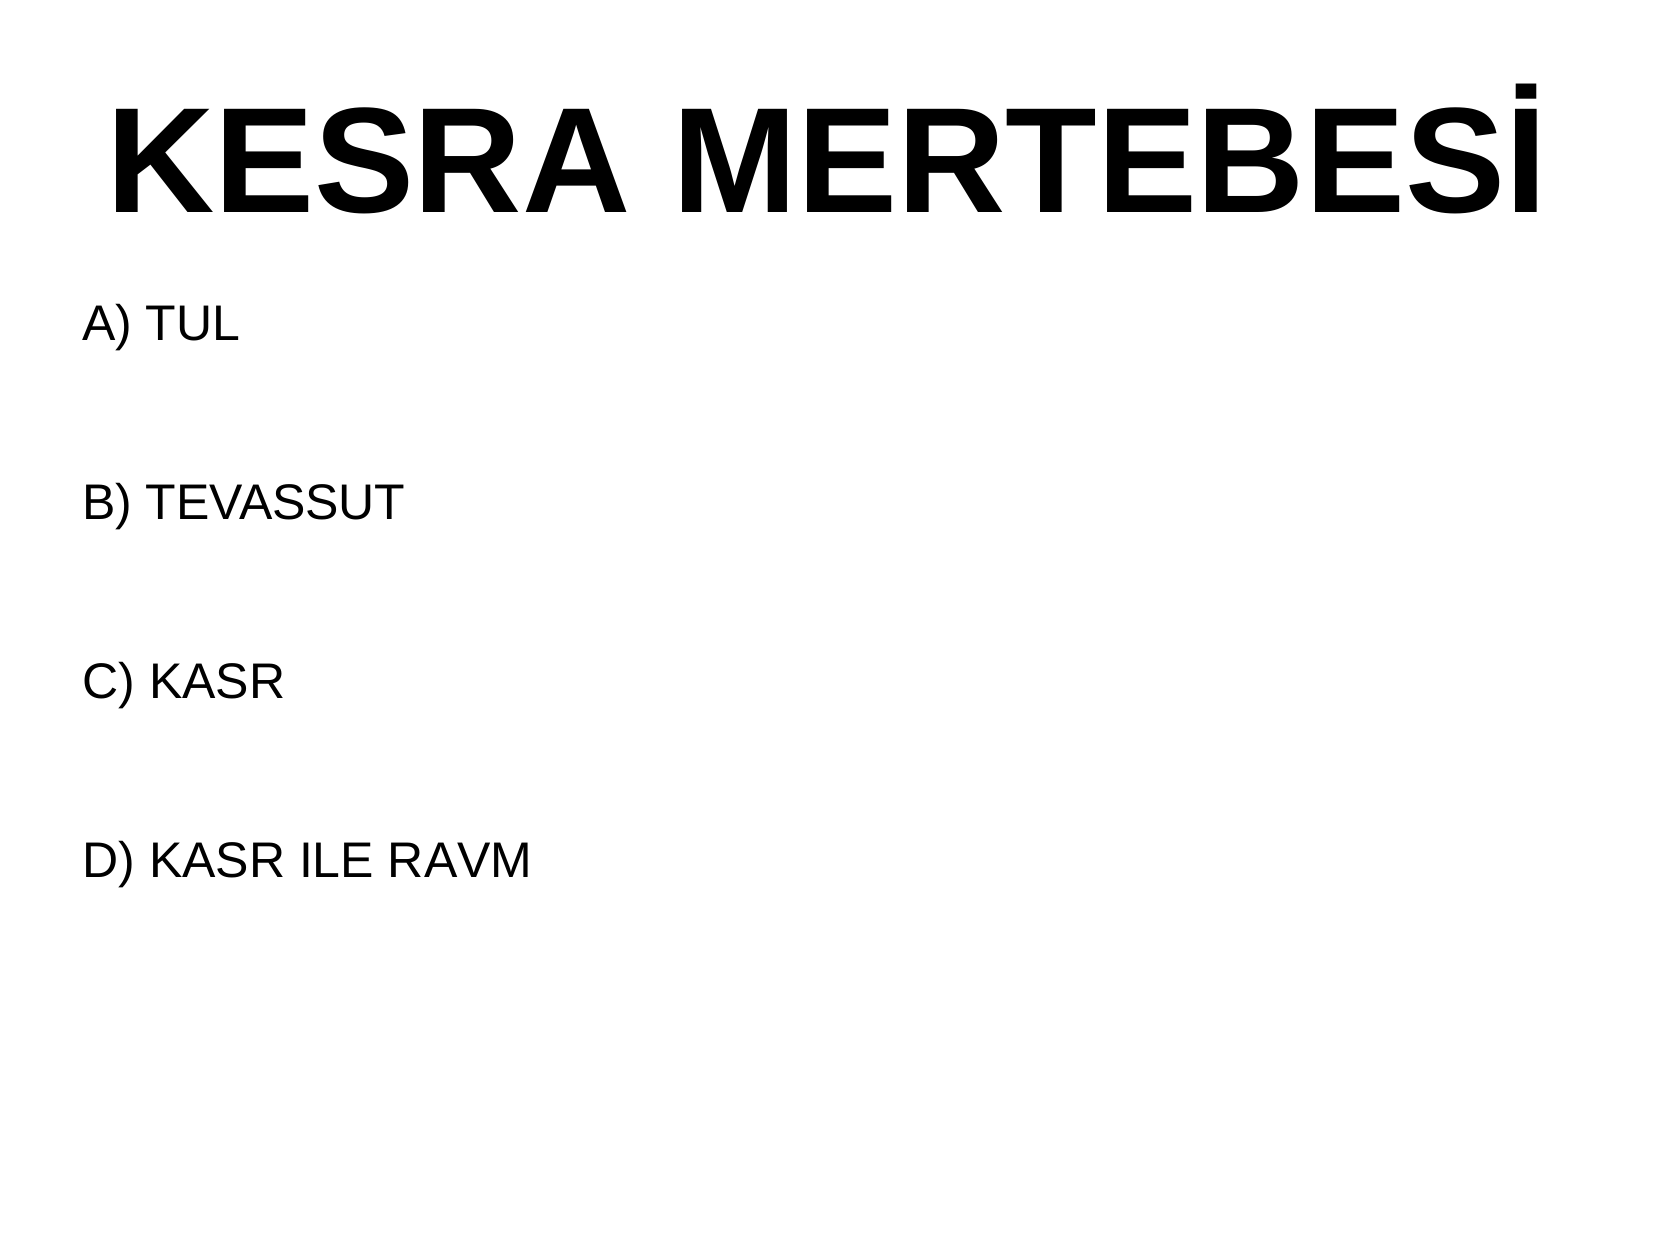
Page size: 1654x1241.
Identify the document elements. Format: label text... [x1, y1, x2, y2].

title KESRA MERTEBESİ [82, 49, 1571, 257]
list A) TUL B) TEVASSUT C) KASR D) KASR ILE RAVM [82, 290, 1571, 1109]
